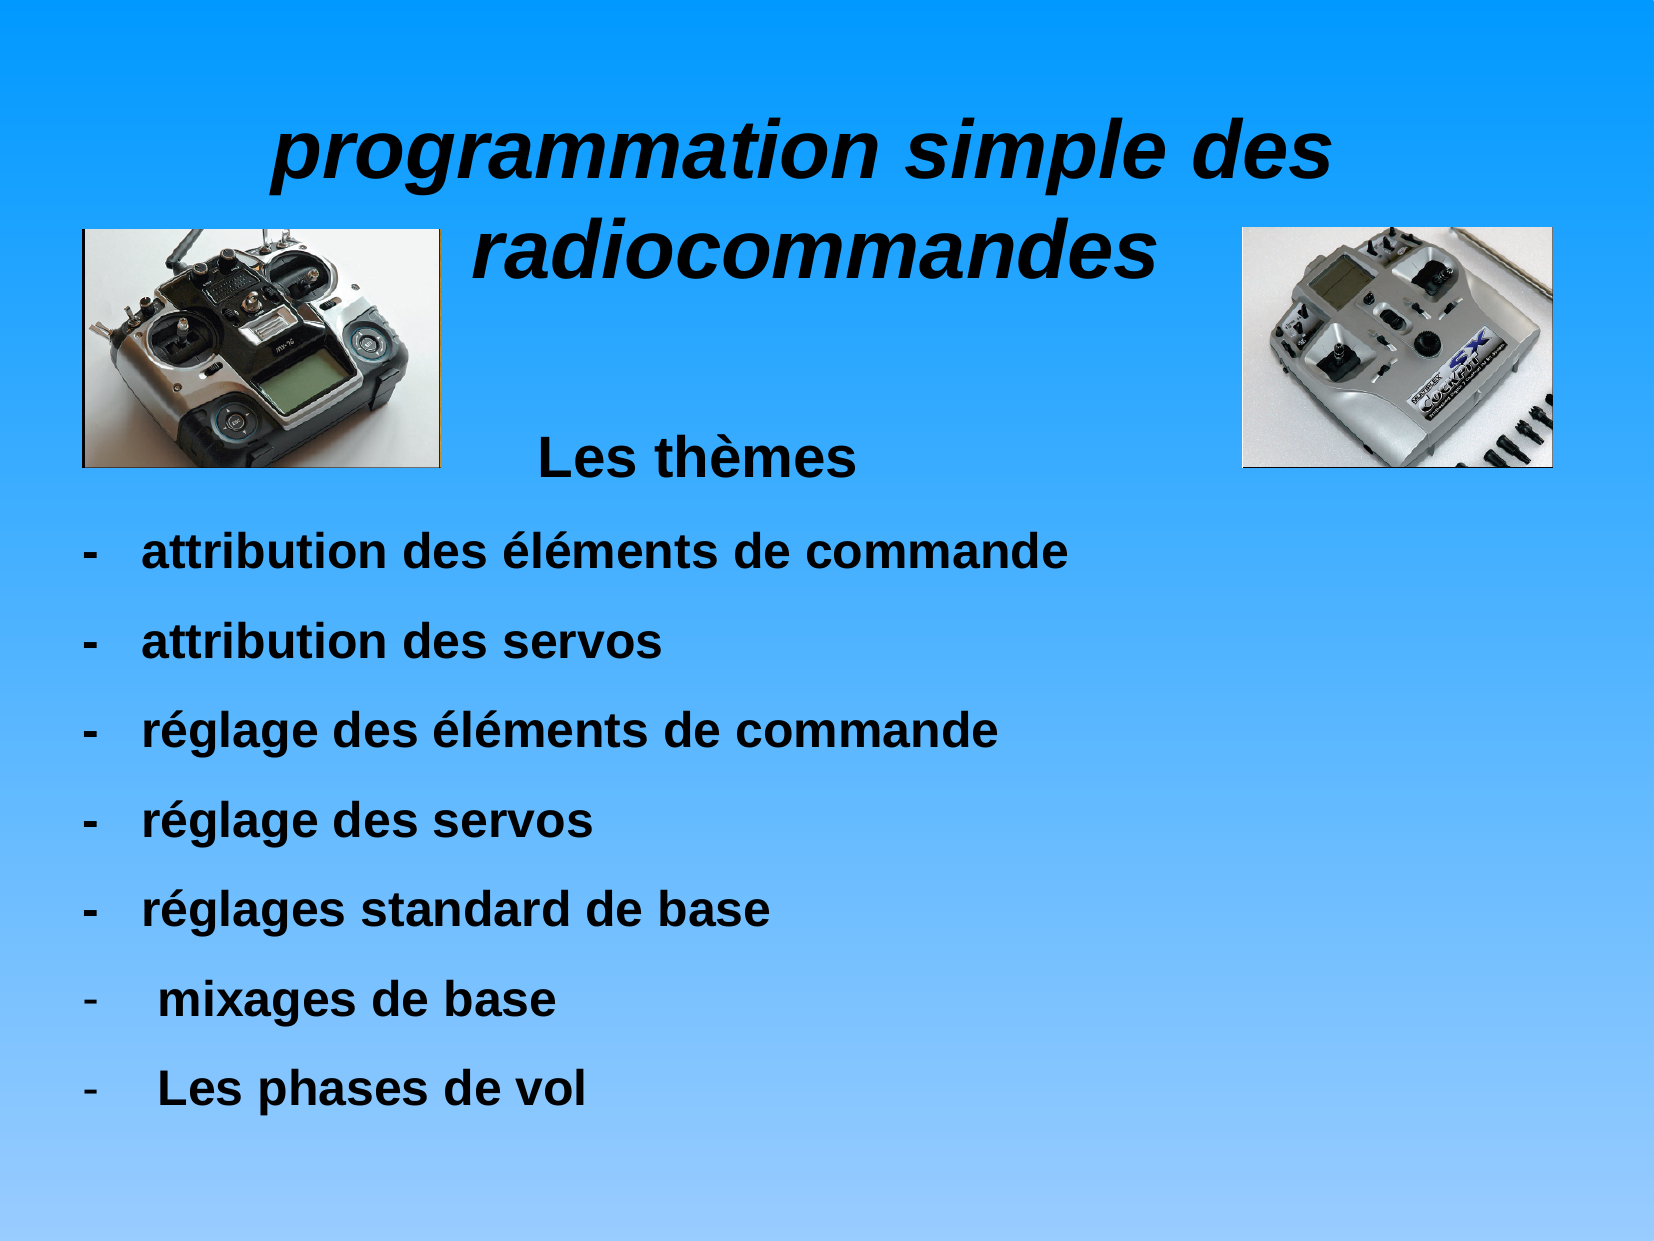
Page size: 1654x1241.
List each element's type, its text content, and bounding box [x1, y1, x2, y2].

list Les thèmes - attribution des éléments de commande - attribution des servos - réglage des éléments de commande - réglage des servos - réglages standard de base mixages de base Les phases de vol [82, 290, 1571, 1122]
picture [82, 229, 441, 468]
title programmation simple des radiocommandes [82, 0, 1571, 290]
picture [1242, 227, 1553, 468]
